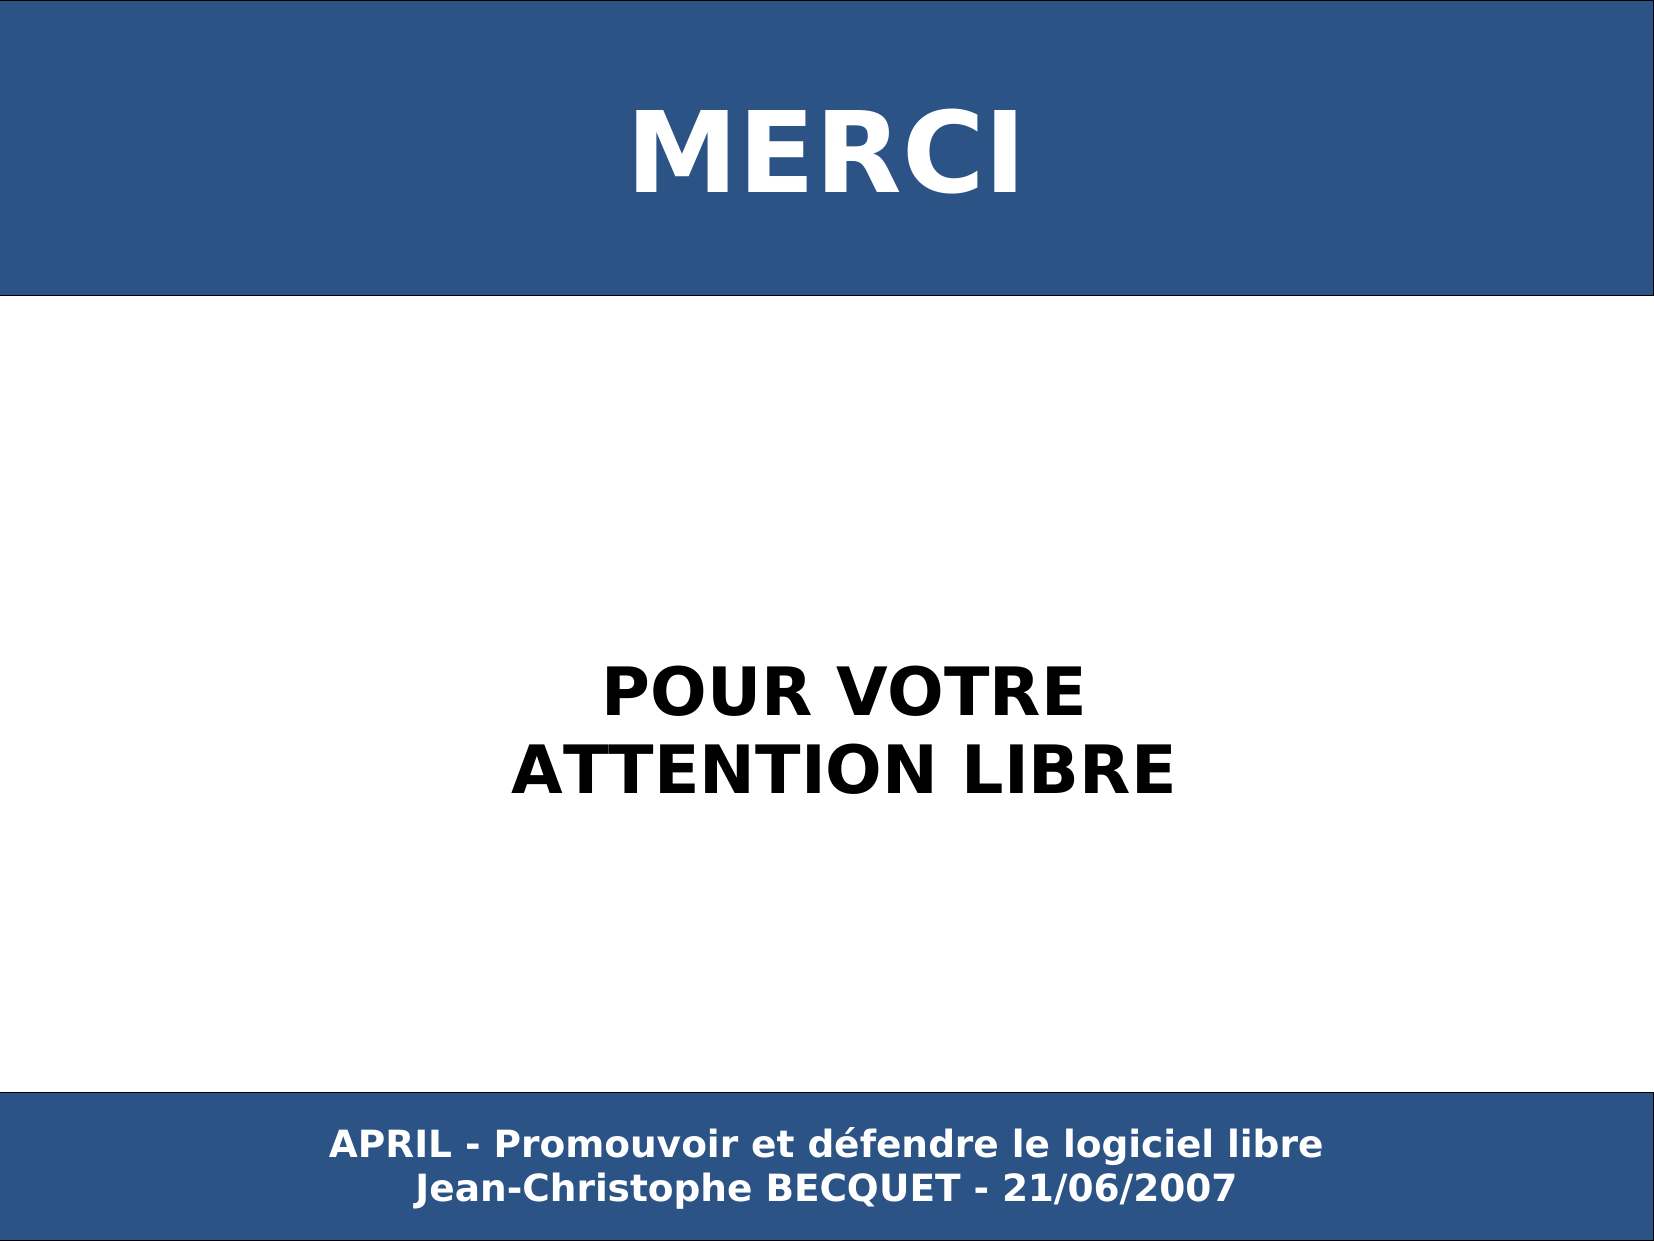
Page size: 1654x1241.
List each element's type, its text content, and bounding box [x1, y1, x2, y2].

subtitle POUR VOTRE ATTENTION LIBRE [82, 361, 1571, 1102]
title MERCI [82, 49, 1571, 257]
